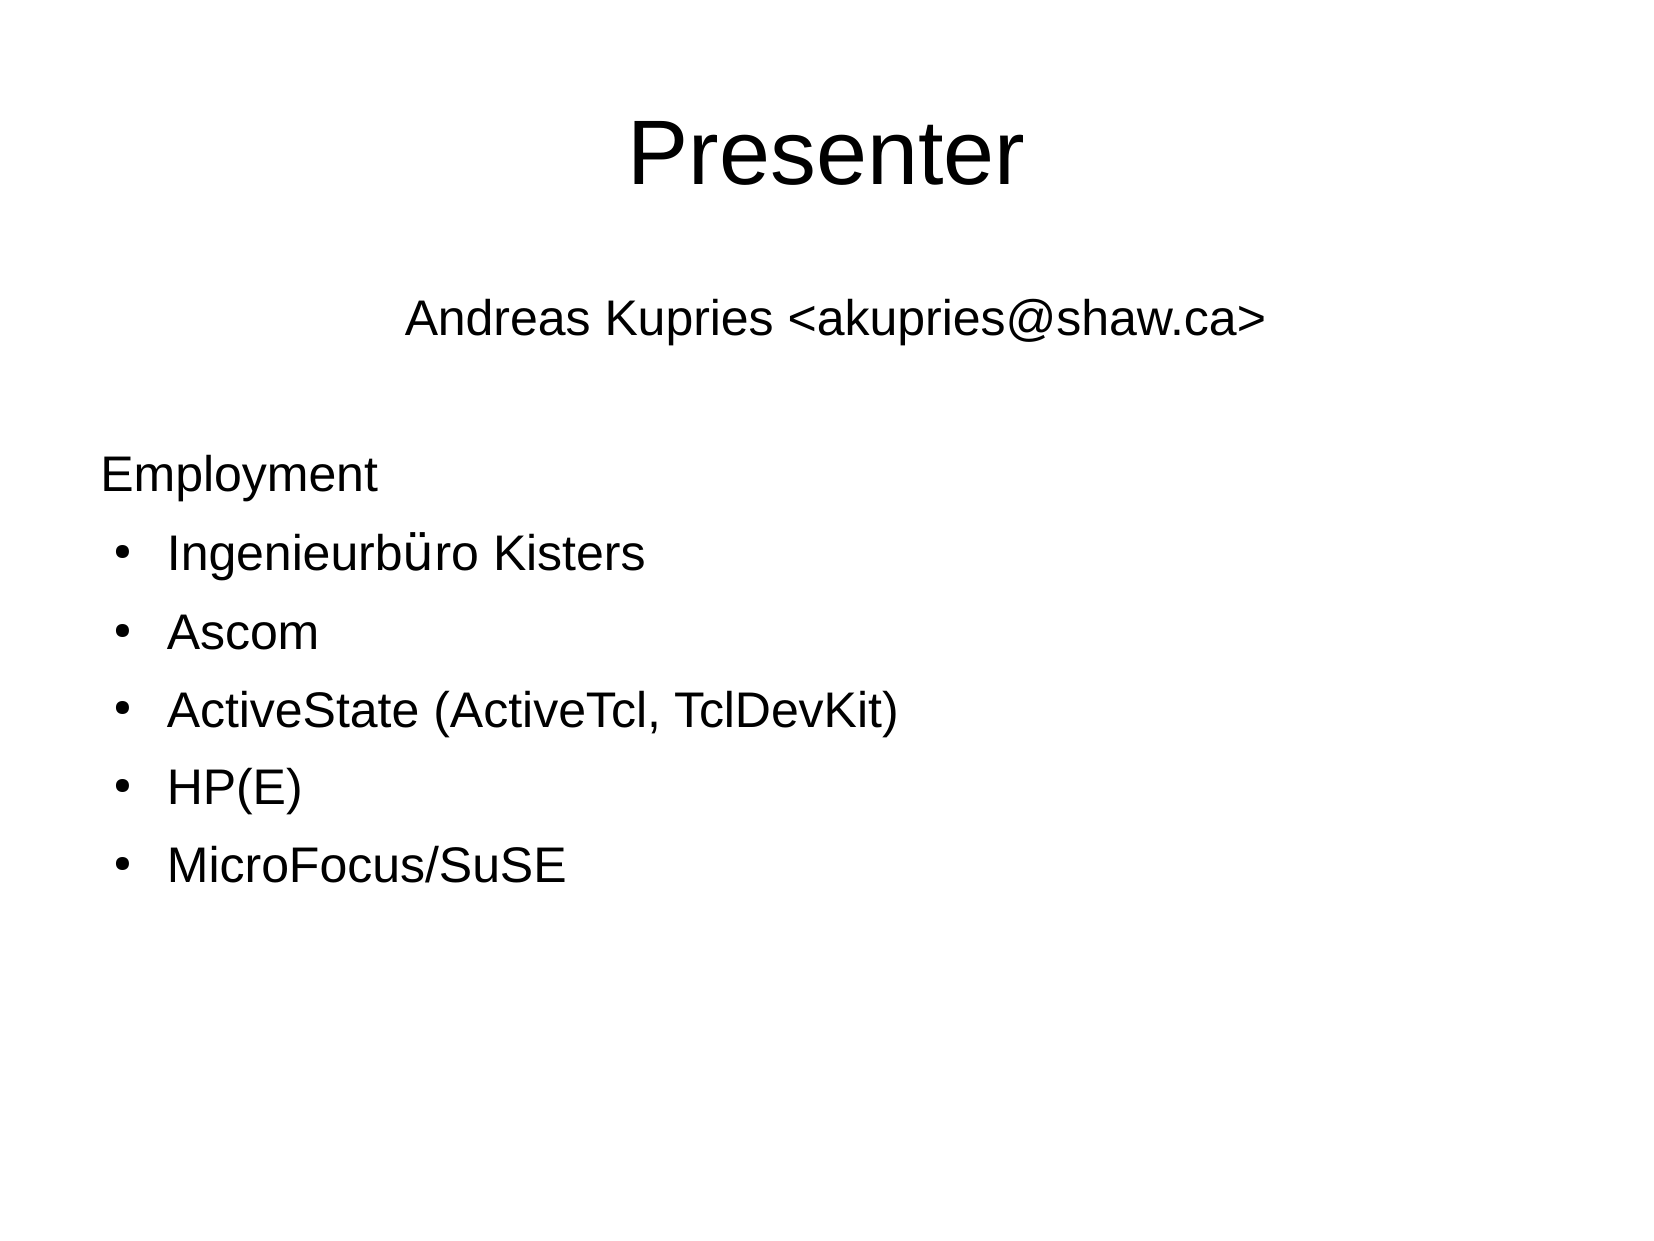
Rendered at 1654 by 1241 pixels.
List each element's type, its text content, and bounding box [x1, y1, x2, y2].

list Andreas Kupries <akupries@shaw.ca> Employment Ingenieurbüro Kisters Ascom ActiveState (ActiveTcl, TclDevKit) HP(E) MicroFocus/SuSE [82, 290, 1571, 1112]
title Presenter [82, 56, 1571, 250]
